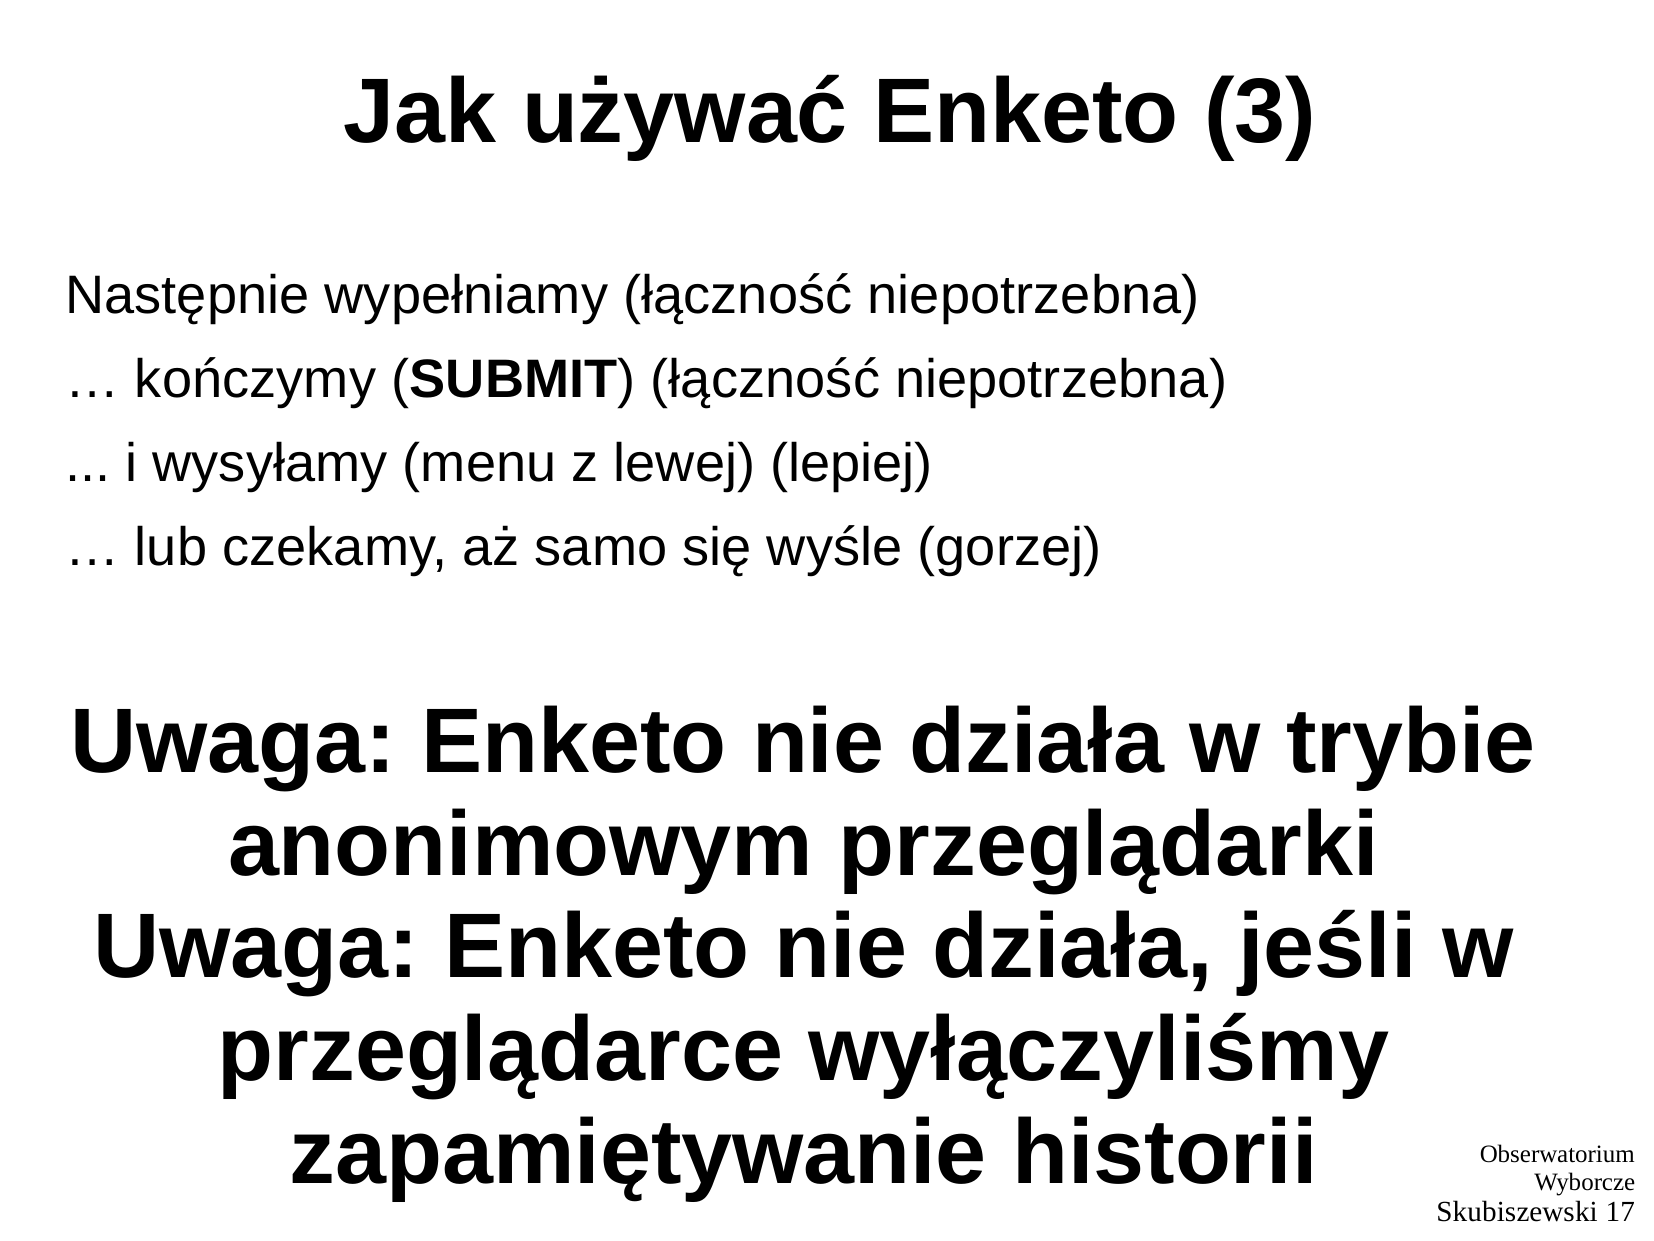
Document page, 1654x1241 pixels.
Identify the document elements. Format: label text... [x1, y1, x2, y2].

list Następnie wypełniamy (łączność niepotrzebna) … kończymy (SUBMIT) (łączność niepotrzebna) ... i wysyłamy (menu z lewej) (lepiej) … lub czekamy, aż samo się wyśle (gorzej) [30, 180, 1583, 1156]
title Uwaga: Enketo nie działa w trybie anonimowym przeglądarki Uwaga: Enketo nie działa, jeśli w przeglądarce wyłączyliśmy zapamiętywanie historii [60, 690, 1549, 1241]
title Jak używać Enketo (3) [86, 60, 1575, 180]
